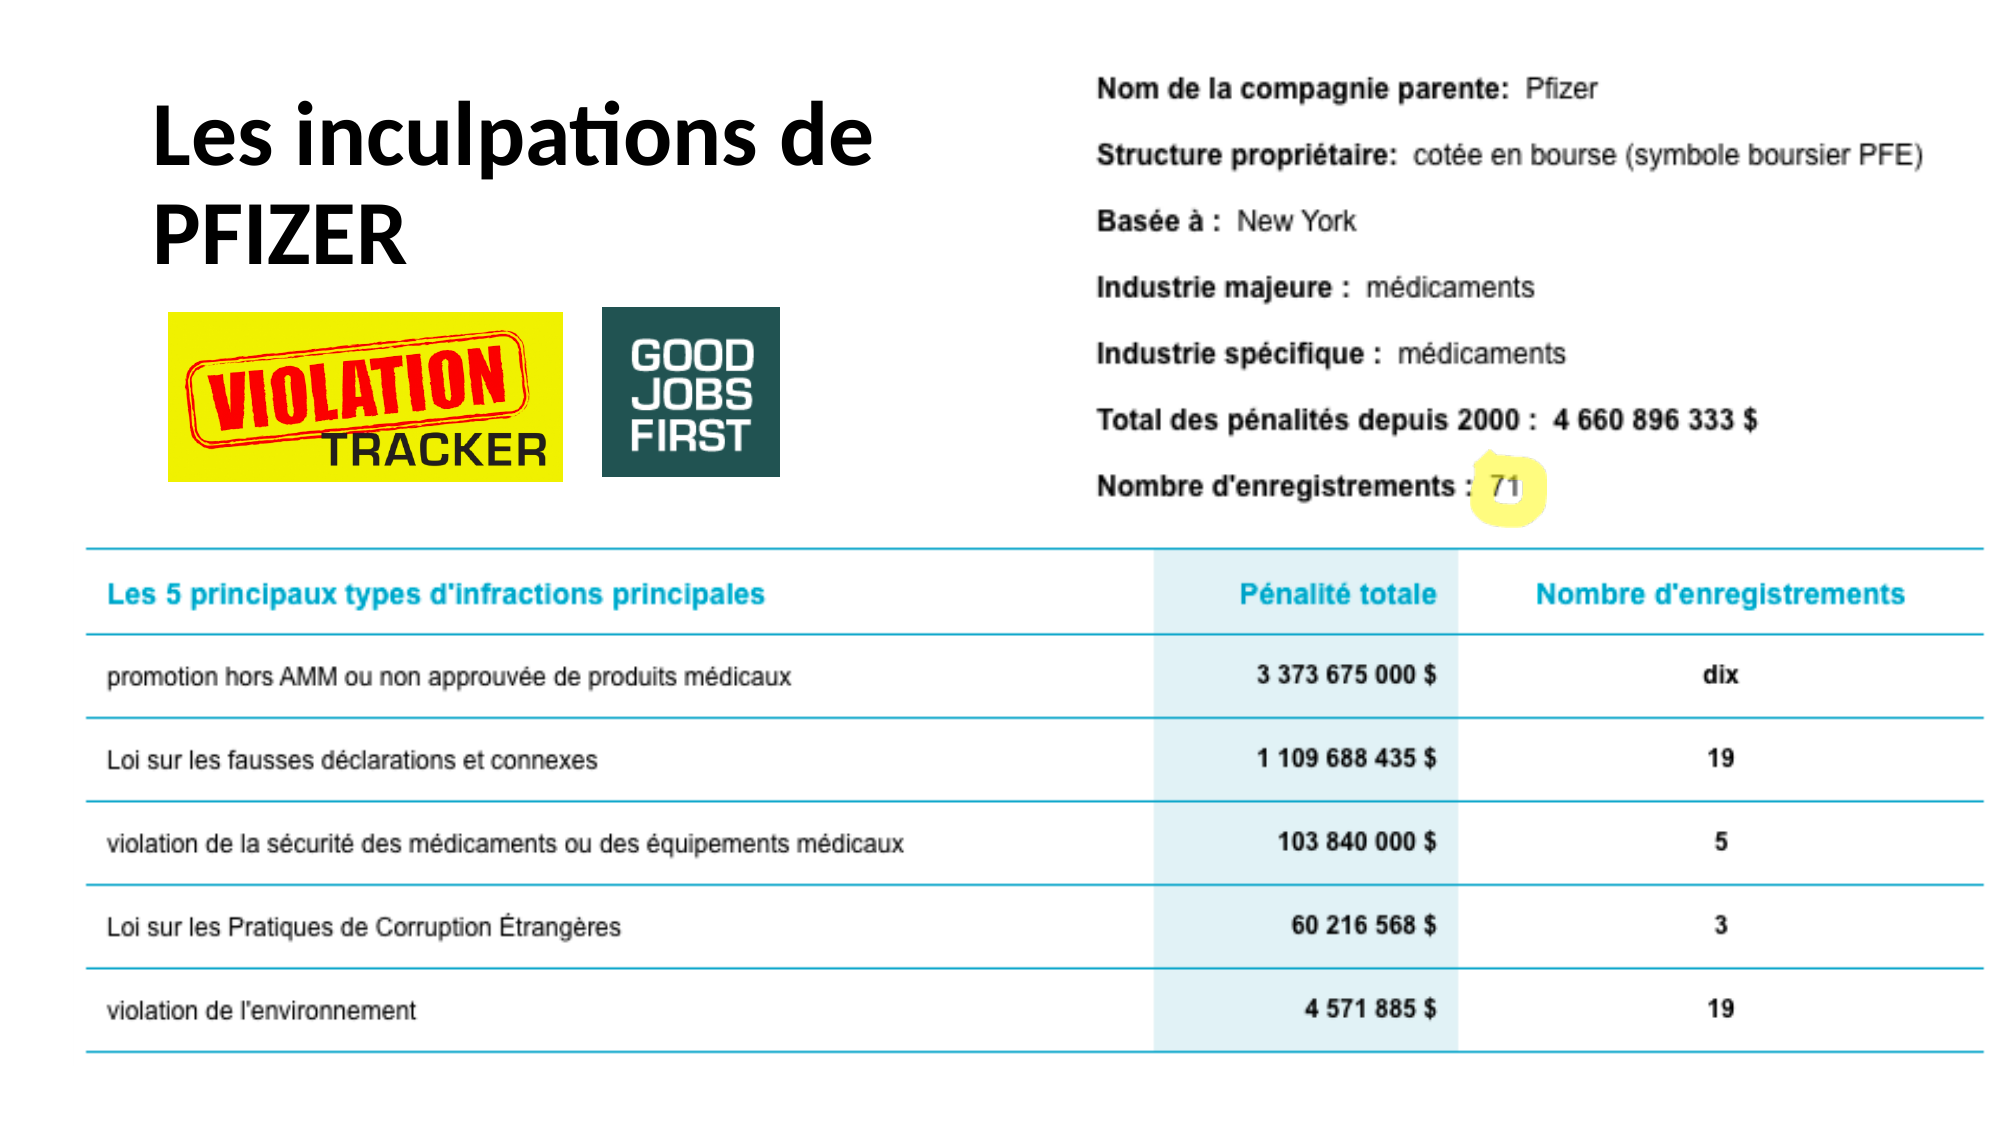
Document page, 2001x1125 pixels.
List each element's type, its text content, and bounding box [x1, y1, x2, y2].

title Les inculpations de PFIZER [137, 59, 1083, 311]
picture [602, 307, 780, 477]
picture [1083, 59, 1958, 538]
picture [168, 312, 563, 482]
picture [72, 542, 2000, 1066]
